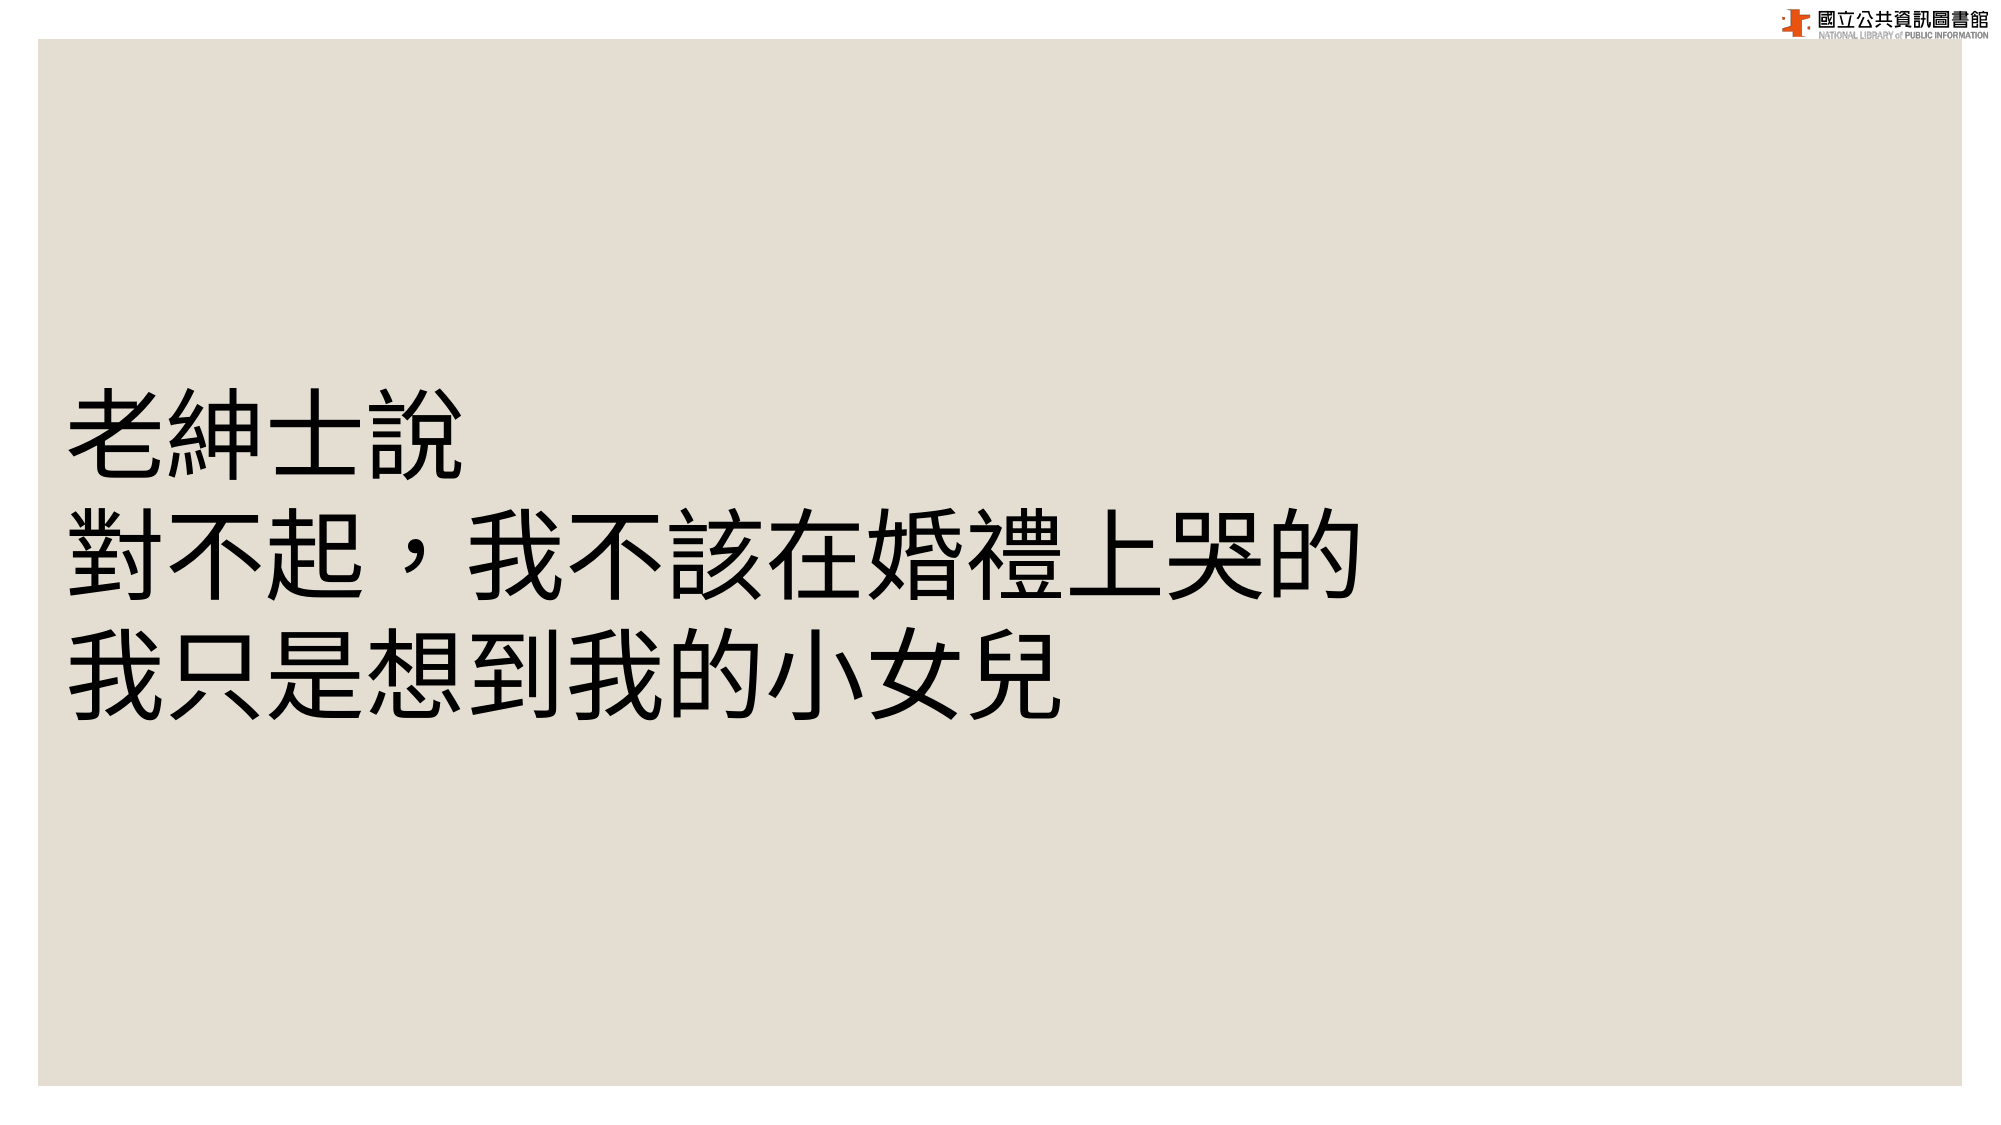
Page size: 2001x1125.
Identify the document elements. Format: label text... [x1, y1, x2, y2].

text_box 老紳士說 對不起，我不該在婚禮上哭的 我只是想到我的小女兒 [50, 365, 1394, 745]
